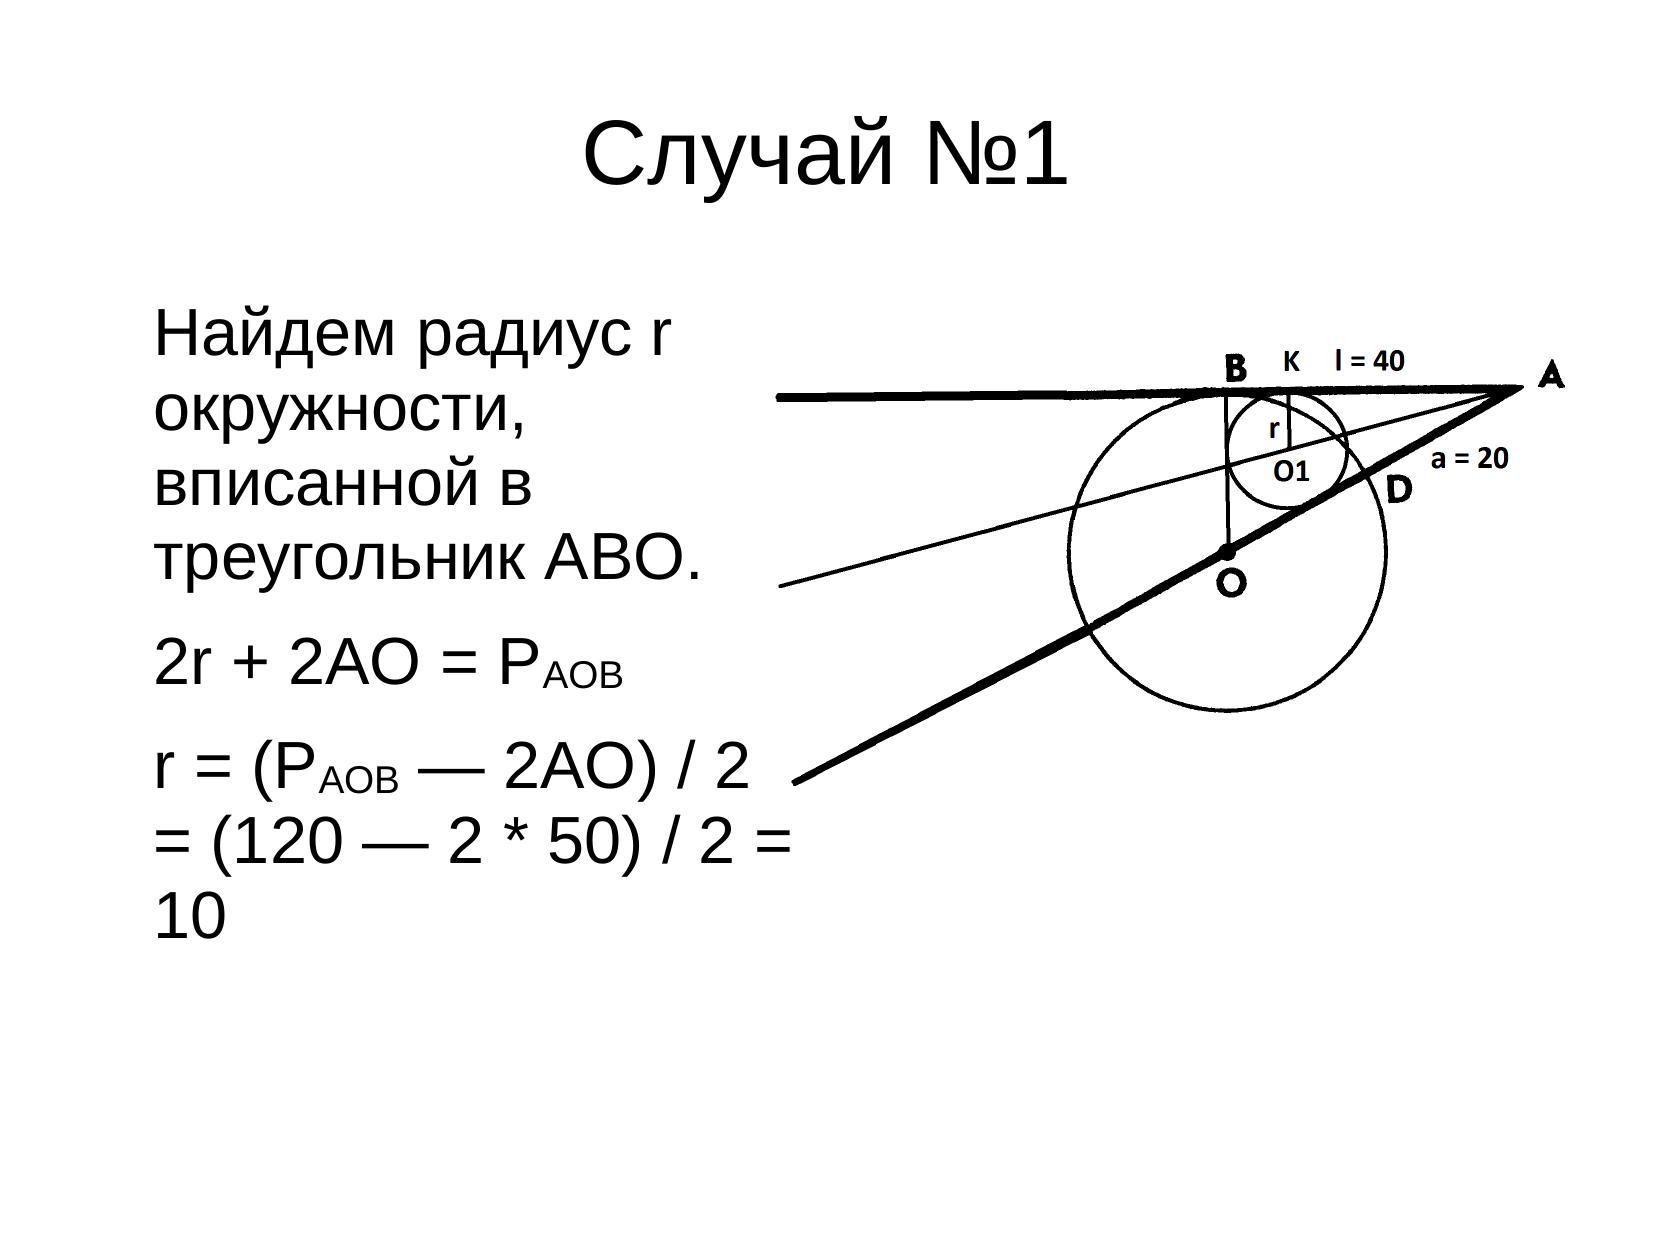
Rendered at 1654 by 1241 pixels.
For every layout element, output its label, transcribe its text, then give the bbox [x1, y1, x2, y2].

picture [798, 309, 1625, 931]
title Случай №1 [82, 49, 1571, 257]
list Найдем радиус r окружности, вписанной в треугольник ABO. 2r + 2AO = PAOB r = (PAOB — 2AO) / 2 = (120 — 2 * 50) / 2 = 10 [82, 295, 798, 1109]
